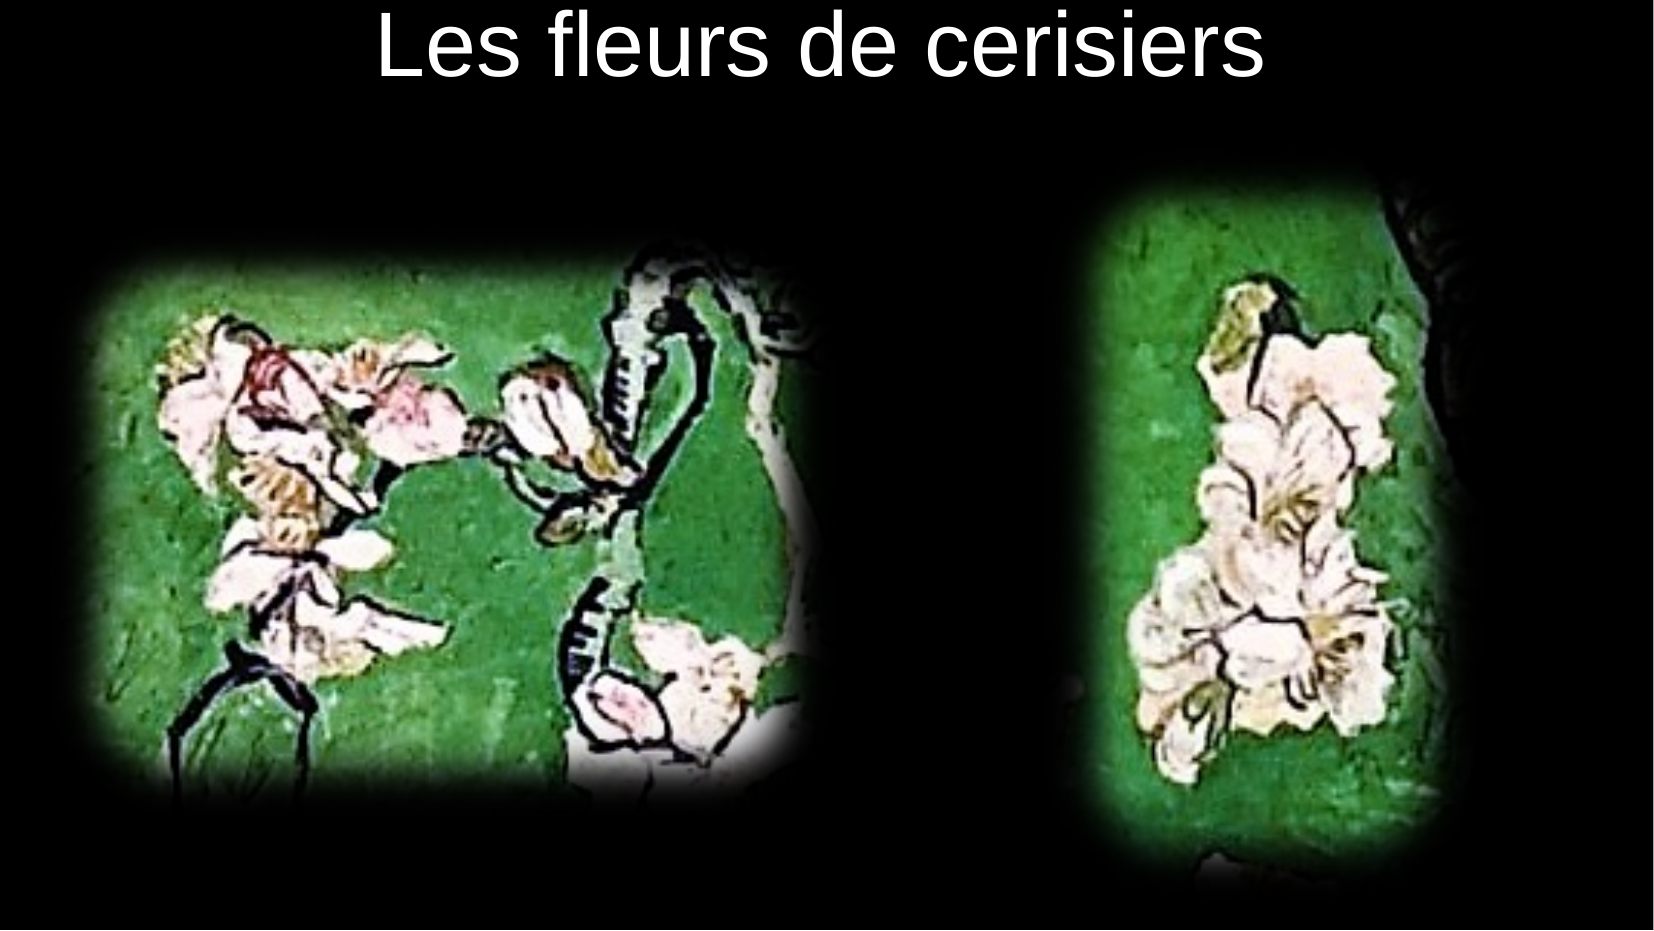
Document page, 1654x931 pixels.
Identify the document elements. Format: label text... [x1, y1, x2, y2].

title Les fleurs de cerisiers [76, 0, 1565, 96]
picture [29, 206, 857, 840]
picture [1024, 126, 1506, 922]
